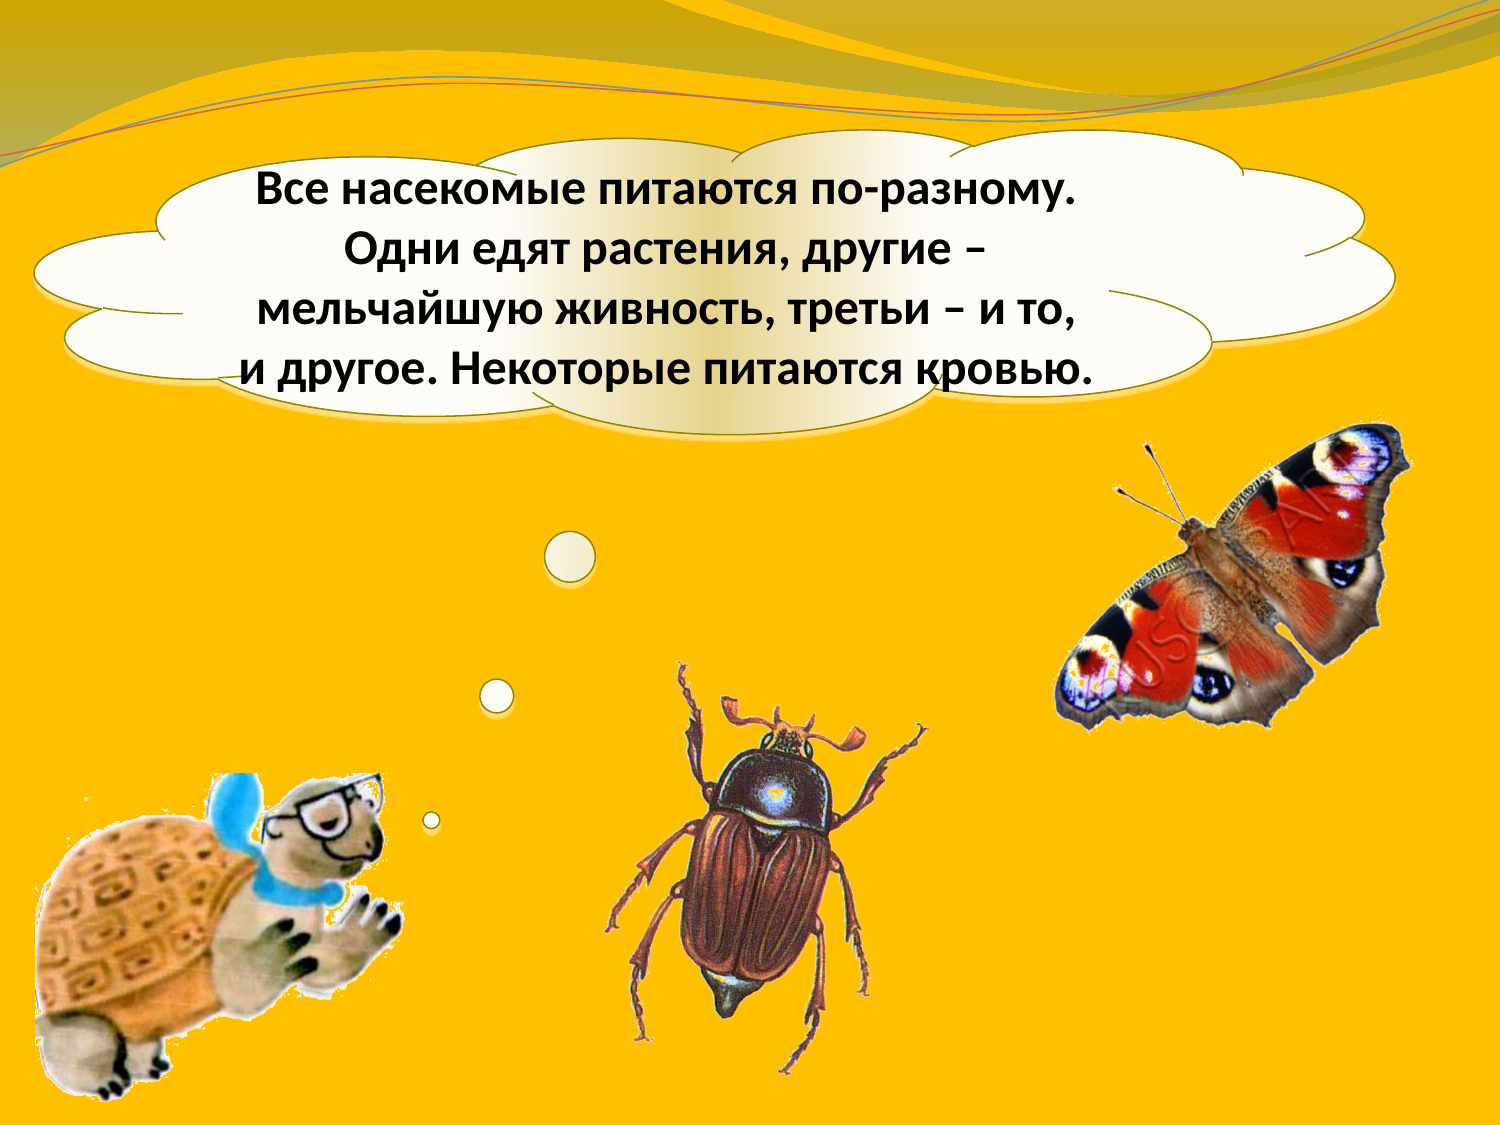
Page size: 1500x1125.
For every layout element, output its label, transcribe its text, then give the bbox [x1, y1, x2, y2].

picture [908, 260, 1500, 902]
picture [574, 644, 945, 1102]
text_box Все насекомые питаются по-разному. Одни едят растения, другие – мельчайшую живность, третьи – и то, и другое. Некоторые питаются кровью. [34, 129, 1396, 435]
picture [35, 773, 411, 1110]
